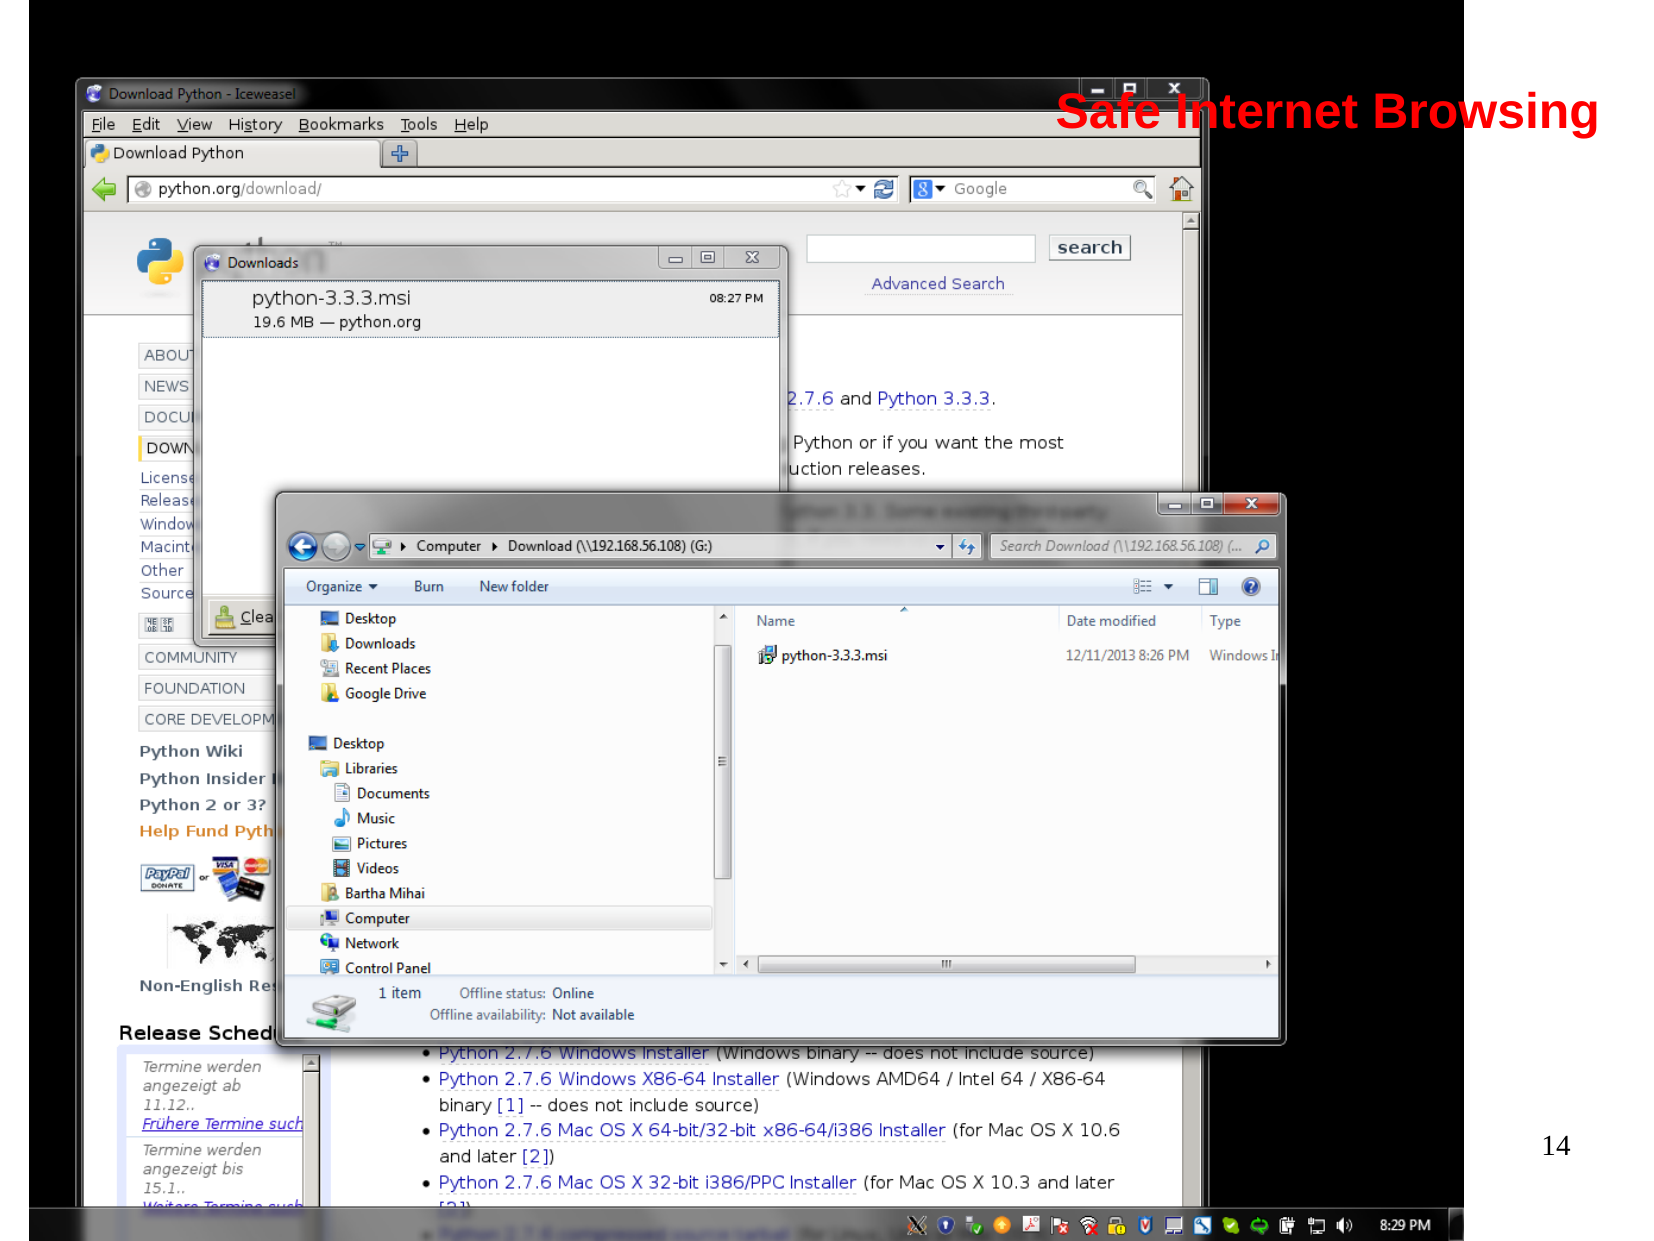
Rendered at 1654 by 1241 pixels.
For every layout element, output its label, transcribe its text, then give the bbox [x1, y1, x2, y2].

picture [29, 0, 1464, 1241]
list Safe Internet Browsing [915, 83, 1601, 207]
